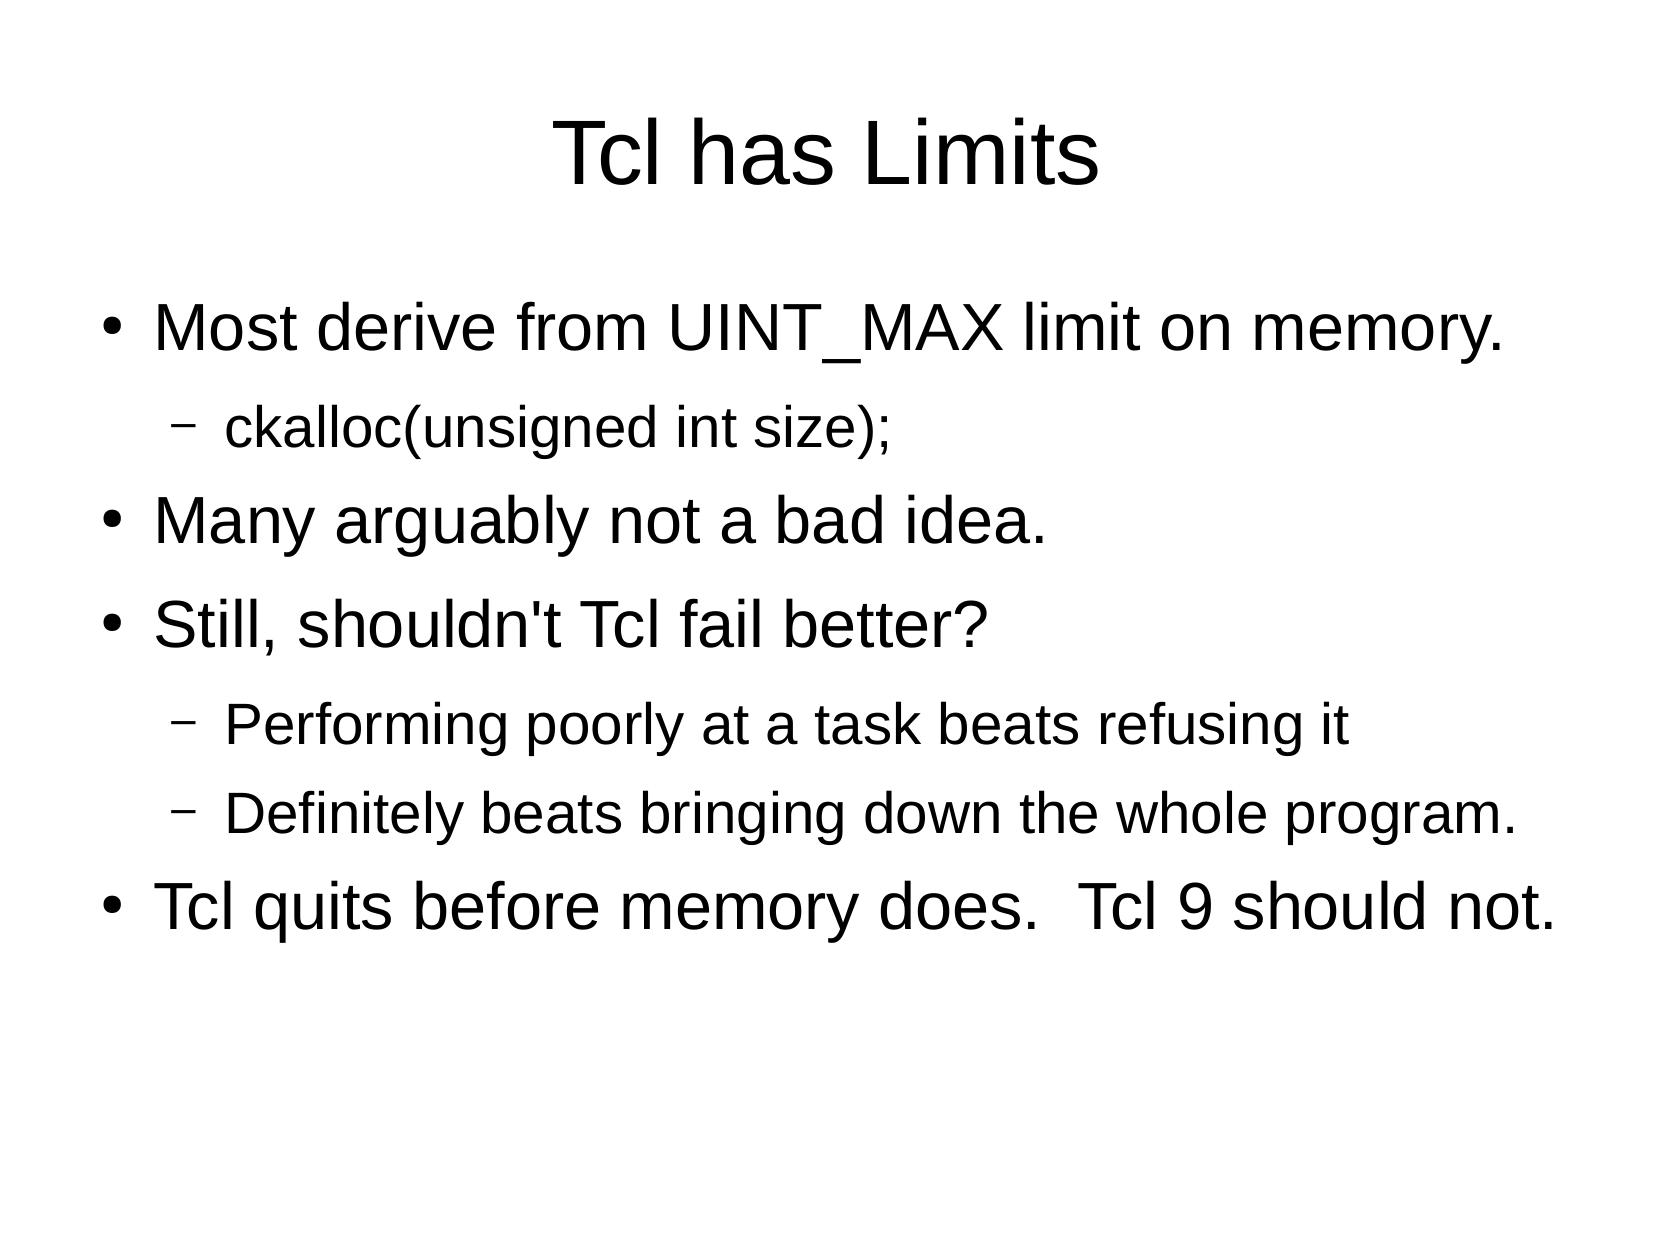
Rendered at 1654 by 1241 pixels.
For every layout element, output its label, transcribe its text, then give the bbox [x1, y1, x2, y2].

title Tcl has Limits [82, 49, 1571, 257]
list Most derive from UINT_MAX limit on memory. ckalloc(unsigned int size); Many arguably not a bad idea. Still, shouldn't Tcl fail better? Performing poorly at a task beats refusing it Definitely beats bringing down the whole program. Tcl quits before memory does. Tcl 9 should not. [82, 290, 1571, 1010]
